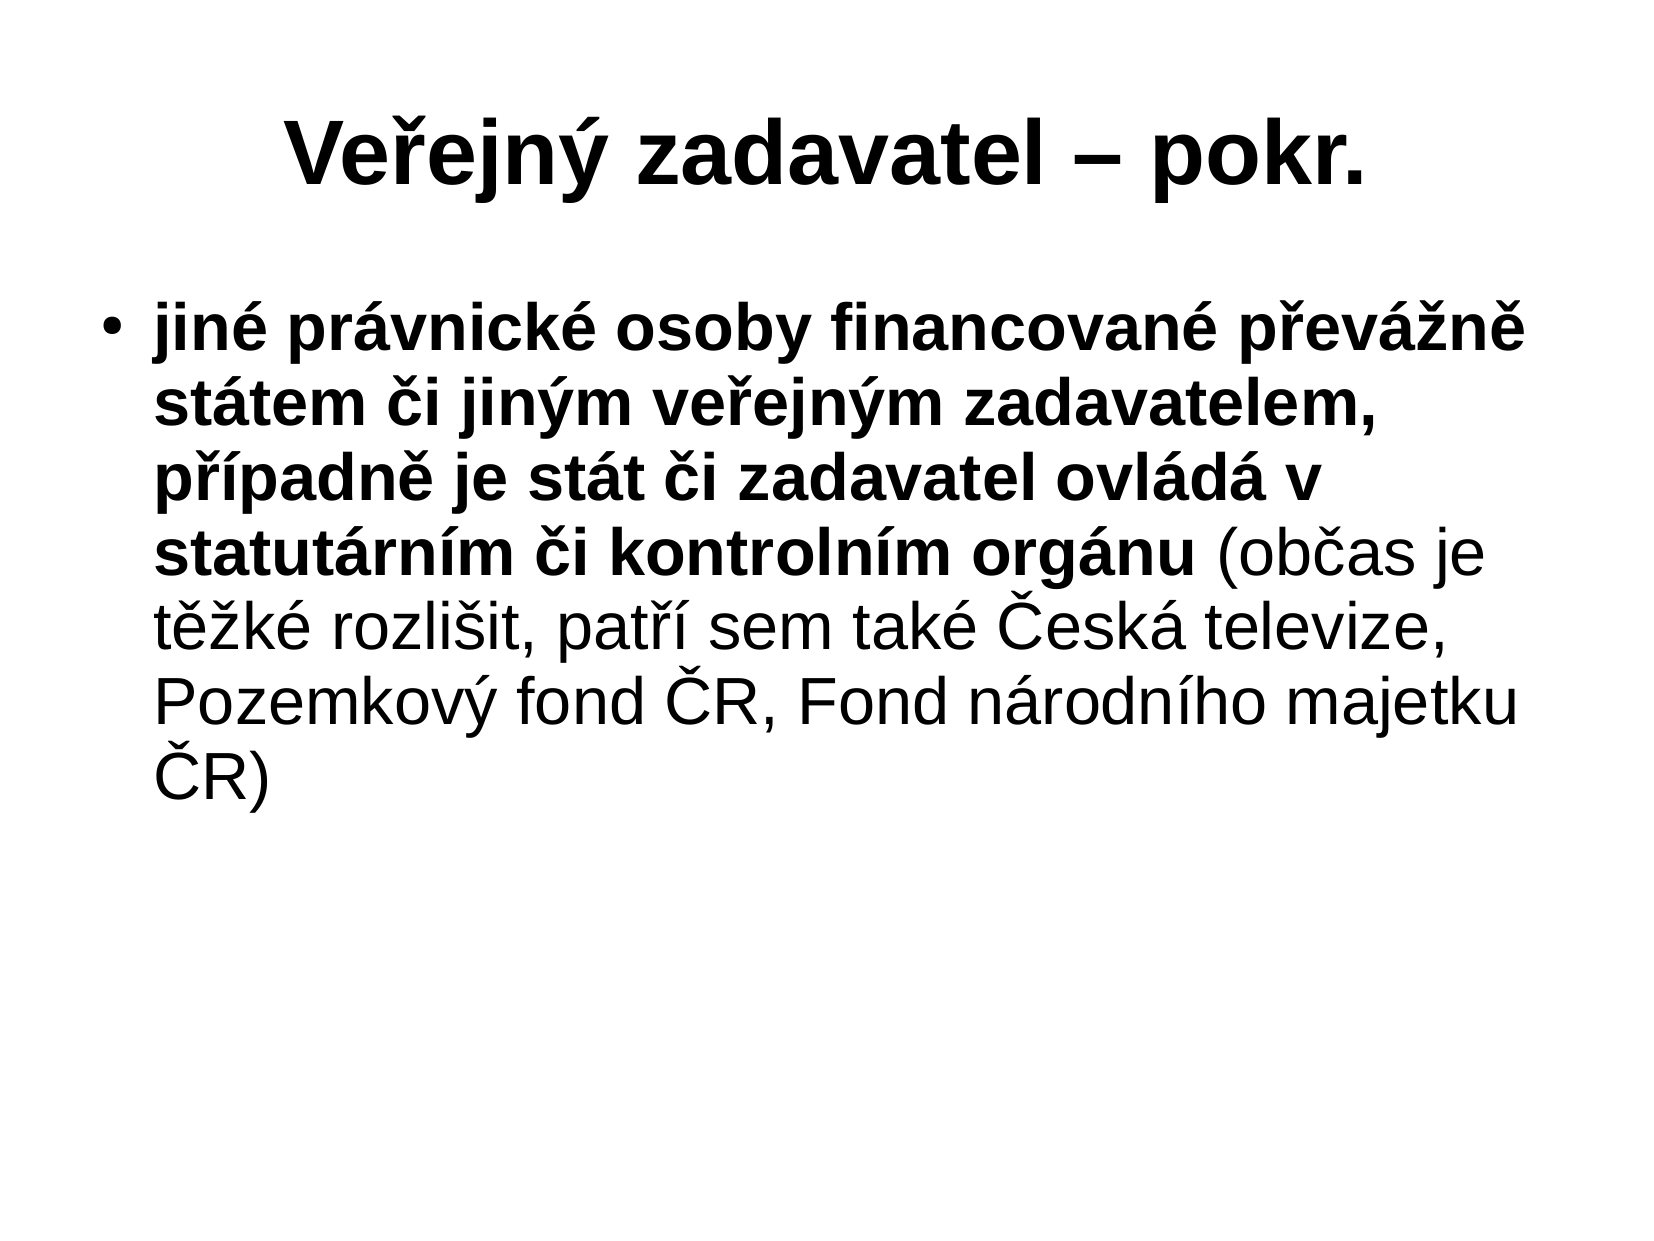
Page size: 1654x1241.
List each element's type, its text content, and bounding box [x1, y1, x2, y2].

list jiné právnické osoby financované převážně státem či jiným veřejným zadavatelem, případně je stát či zadavatel ovládá v statutárním či kontrolním orgánu (občas je těžké rozlišit, patří sem také Česká televize, Pozemkový fond ČR, Fond národního majetku ČR) [82, 290, 1571, 1109]
title Veřejný zadavatel – pokr. [82, 49, 1571, 257]
